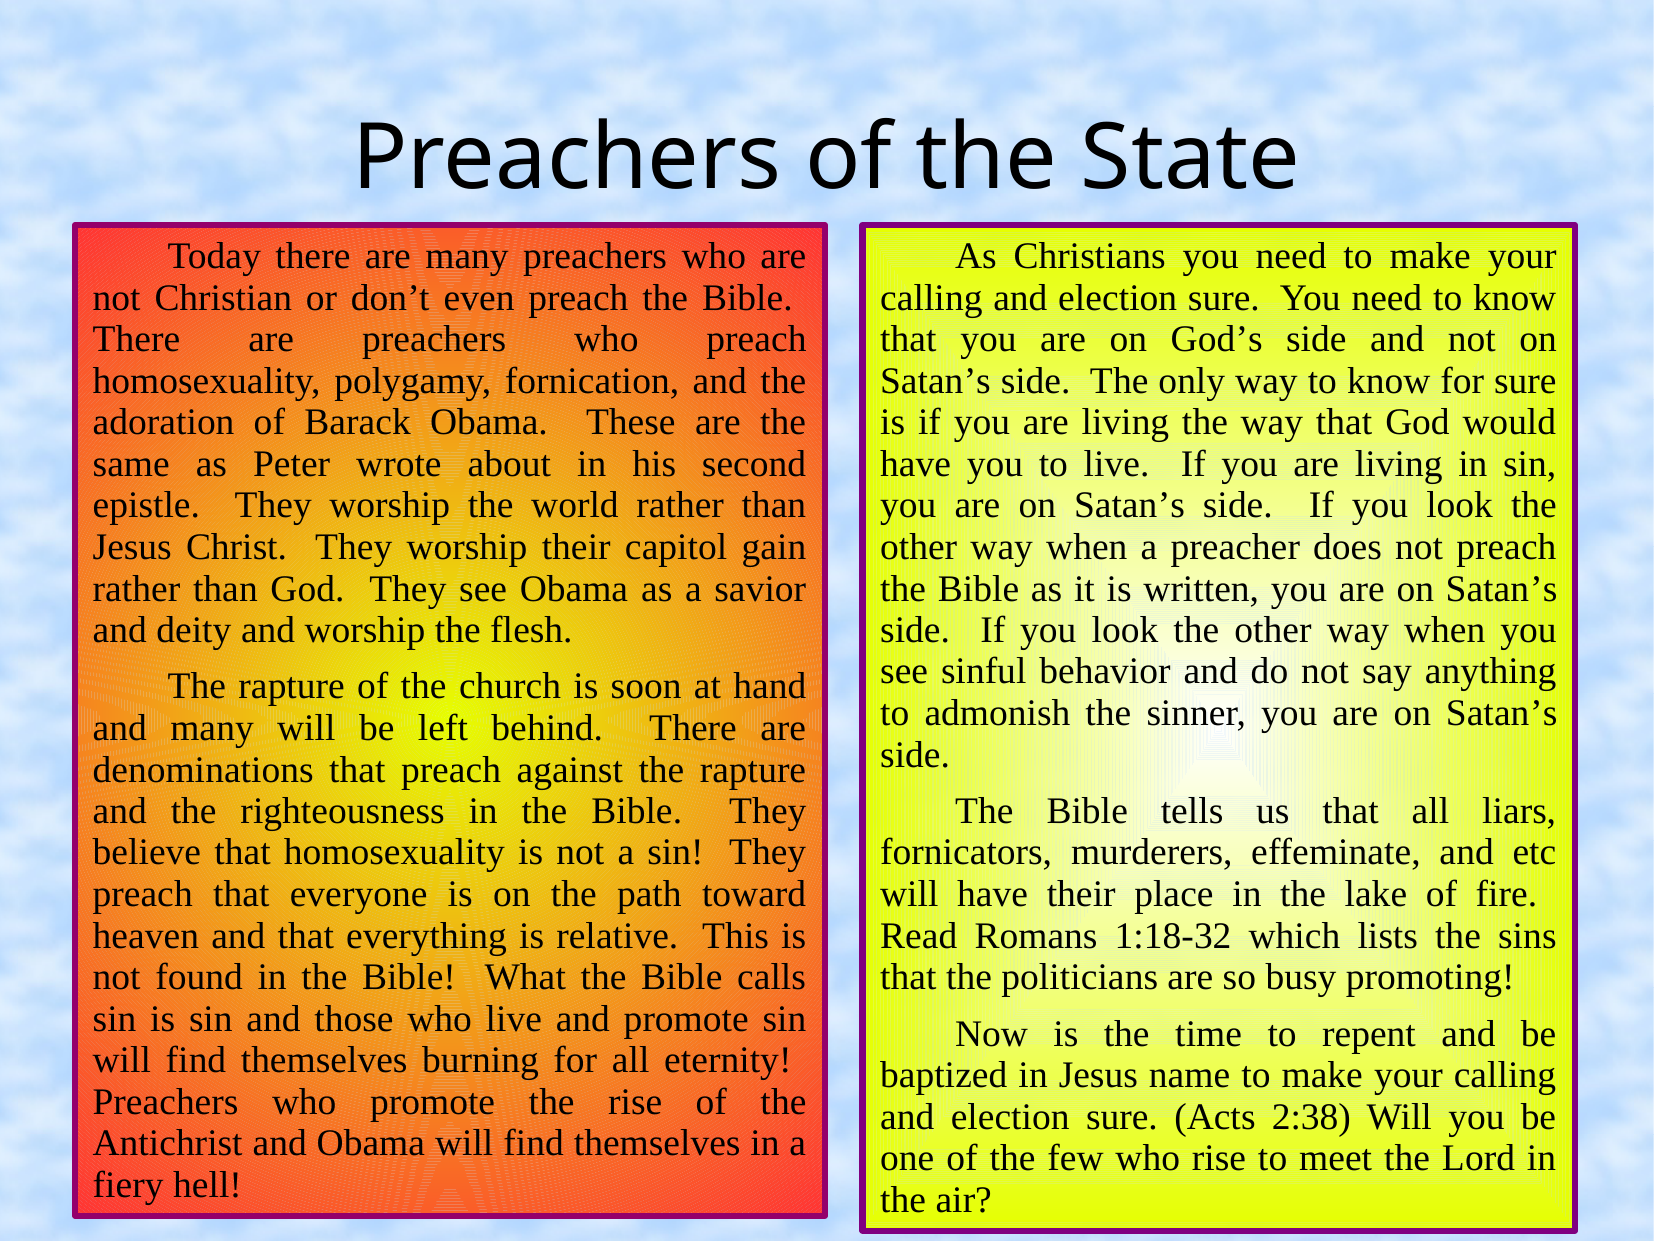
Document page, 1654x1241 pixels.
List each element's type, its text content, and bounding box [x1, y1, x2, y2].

picture [0, 0, 1654, 1241]
text_box As Christians you need to make your calling and election sure. You need to know that you are on God’s side and not on Satan’s side. The only way to know for sure is if you are living the way that God would have you to live. If you are living in sin, you are on Satan’s side. If you look the other way when a preacher does not preach the Bible as it is written, you are on Satan’s side. If you look the other way when you see sinful behavior and do not say anything to admonish the sinner, you are on Satan’s side. The Bible tells us that all liars, fornicators, murderers, effeminate, and etc will have their place in the lake of fire. Read Romans 1:18-32 which lists the sins that the politicians are so busy promoting! Now is the time to repent and be baptized in Jesus name to make your calling and election sure. (Acts 2:38) Will you be one of the few who rise to meet the Lord in the air? [862, 225, 1576, 1190]
text_box Today there are many preachers who are not Christian or don’t even preach the Bible. There are preachers who preach homosexuality, polygamy, fornication, and the adoration of Barack Obama. These are the same as Peter wrote about in his second epistle. They worship the world rather than Jesus Christ. They worship their capitol gain rather than God. They see Obama as a savior and deity and worship the flesh. The rapture of the church is soon at hand and many will be left behind. There are denominations that preach against the rapture and the righteousness in the Bible. They believe that homosexuality is not a sin! They preach that everyone is on the path toward heaven and that everything is relative. This is not found in the Bible! What the Bible calls sin is sin and those who live and promote sin will find themselves burning for all eternity! Preachers who promote the rise of the Antichrist and Obama will find themselves in a fiery hell! [75, 225, 826, 1175]
title Preachers of the State [82, 56, 1571, 250]
